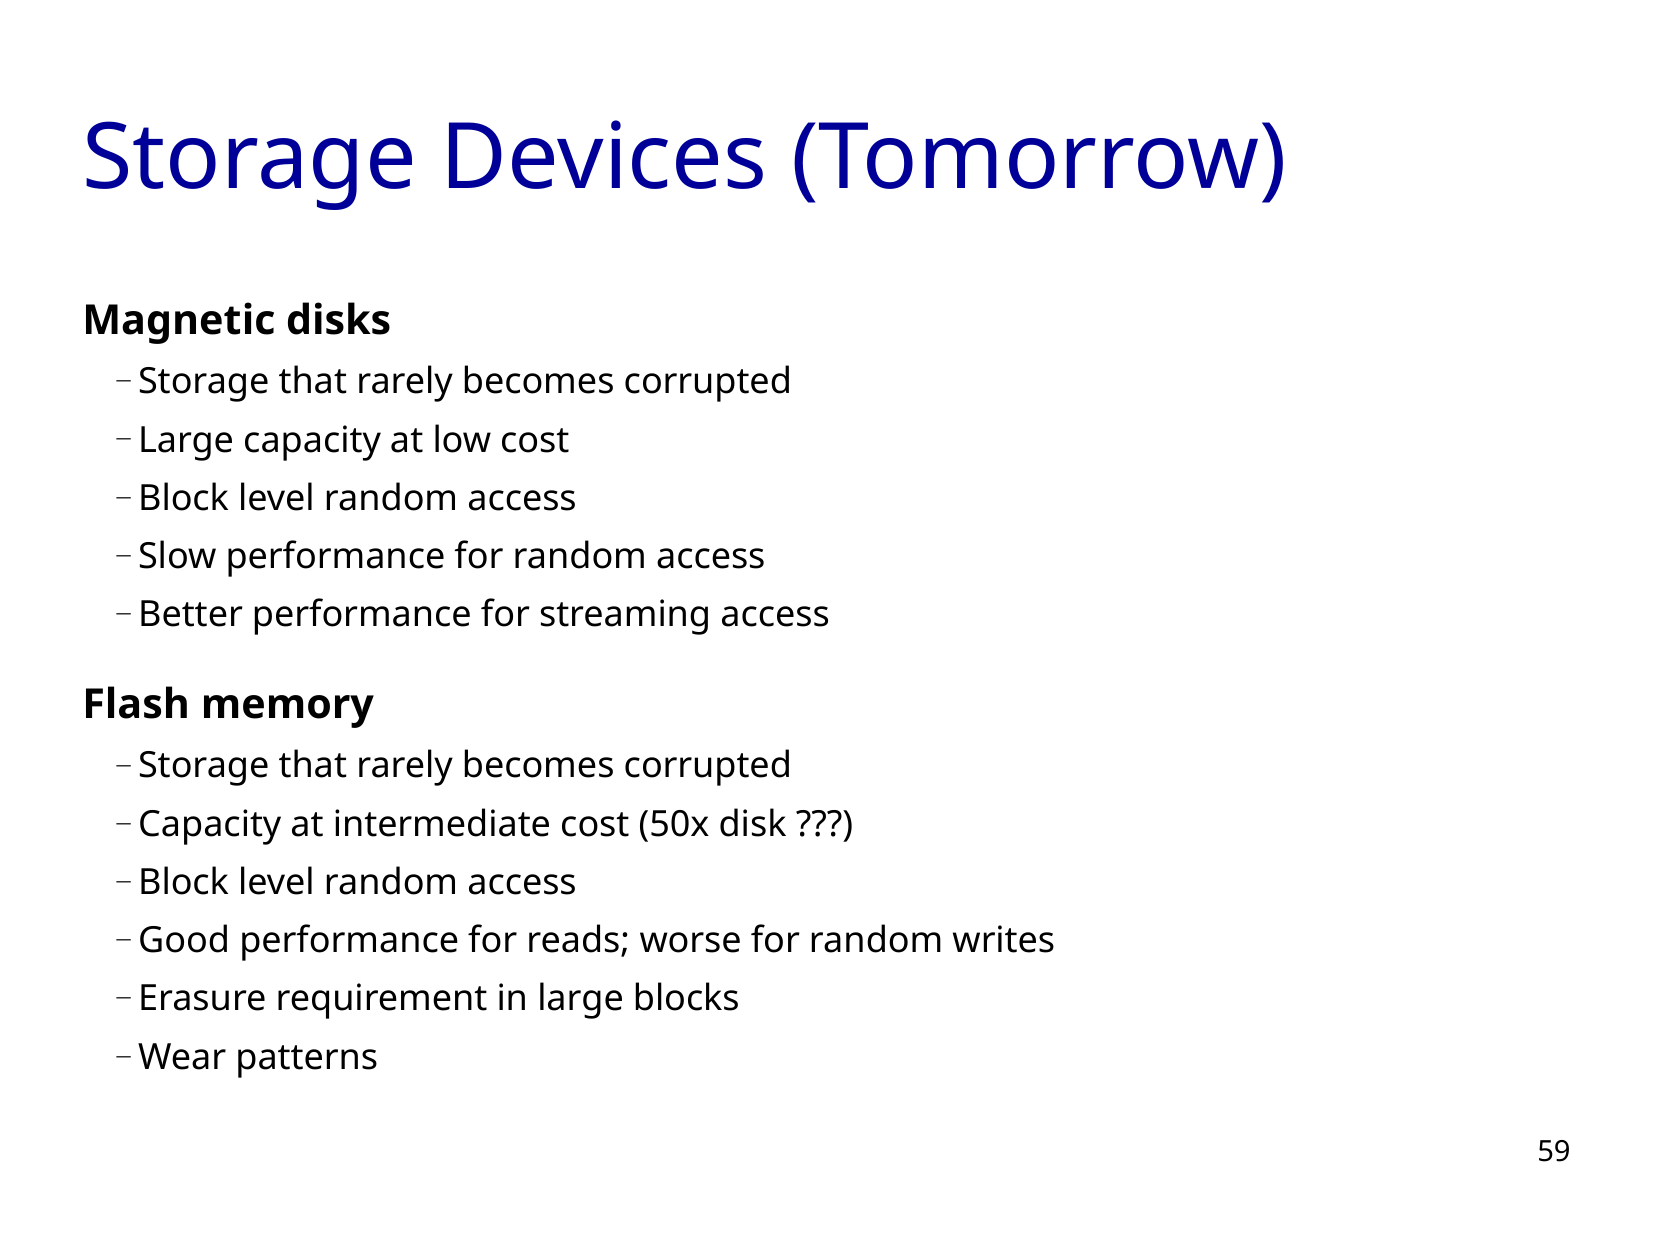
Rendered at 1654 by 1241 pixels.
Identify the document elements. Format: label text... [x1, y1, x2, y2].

title Storage Devices (Tomorrow) [82, 49, 1571, 257]
list Magnetic disks Storage that rarely becomes corrupted Large capacity at low cost Block level random access Slow performance for random access Better performance for streaming access Flash memory Storage that rarely becomes corrupted Capacity at intermediate cost (50x disk ???) Block level random access Good performance for reads; worse for random writes Erasure requirement in large blocks Wear patterns [60, 290, 1571, 1096]
